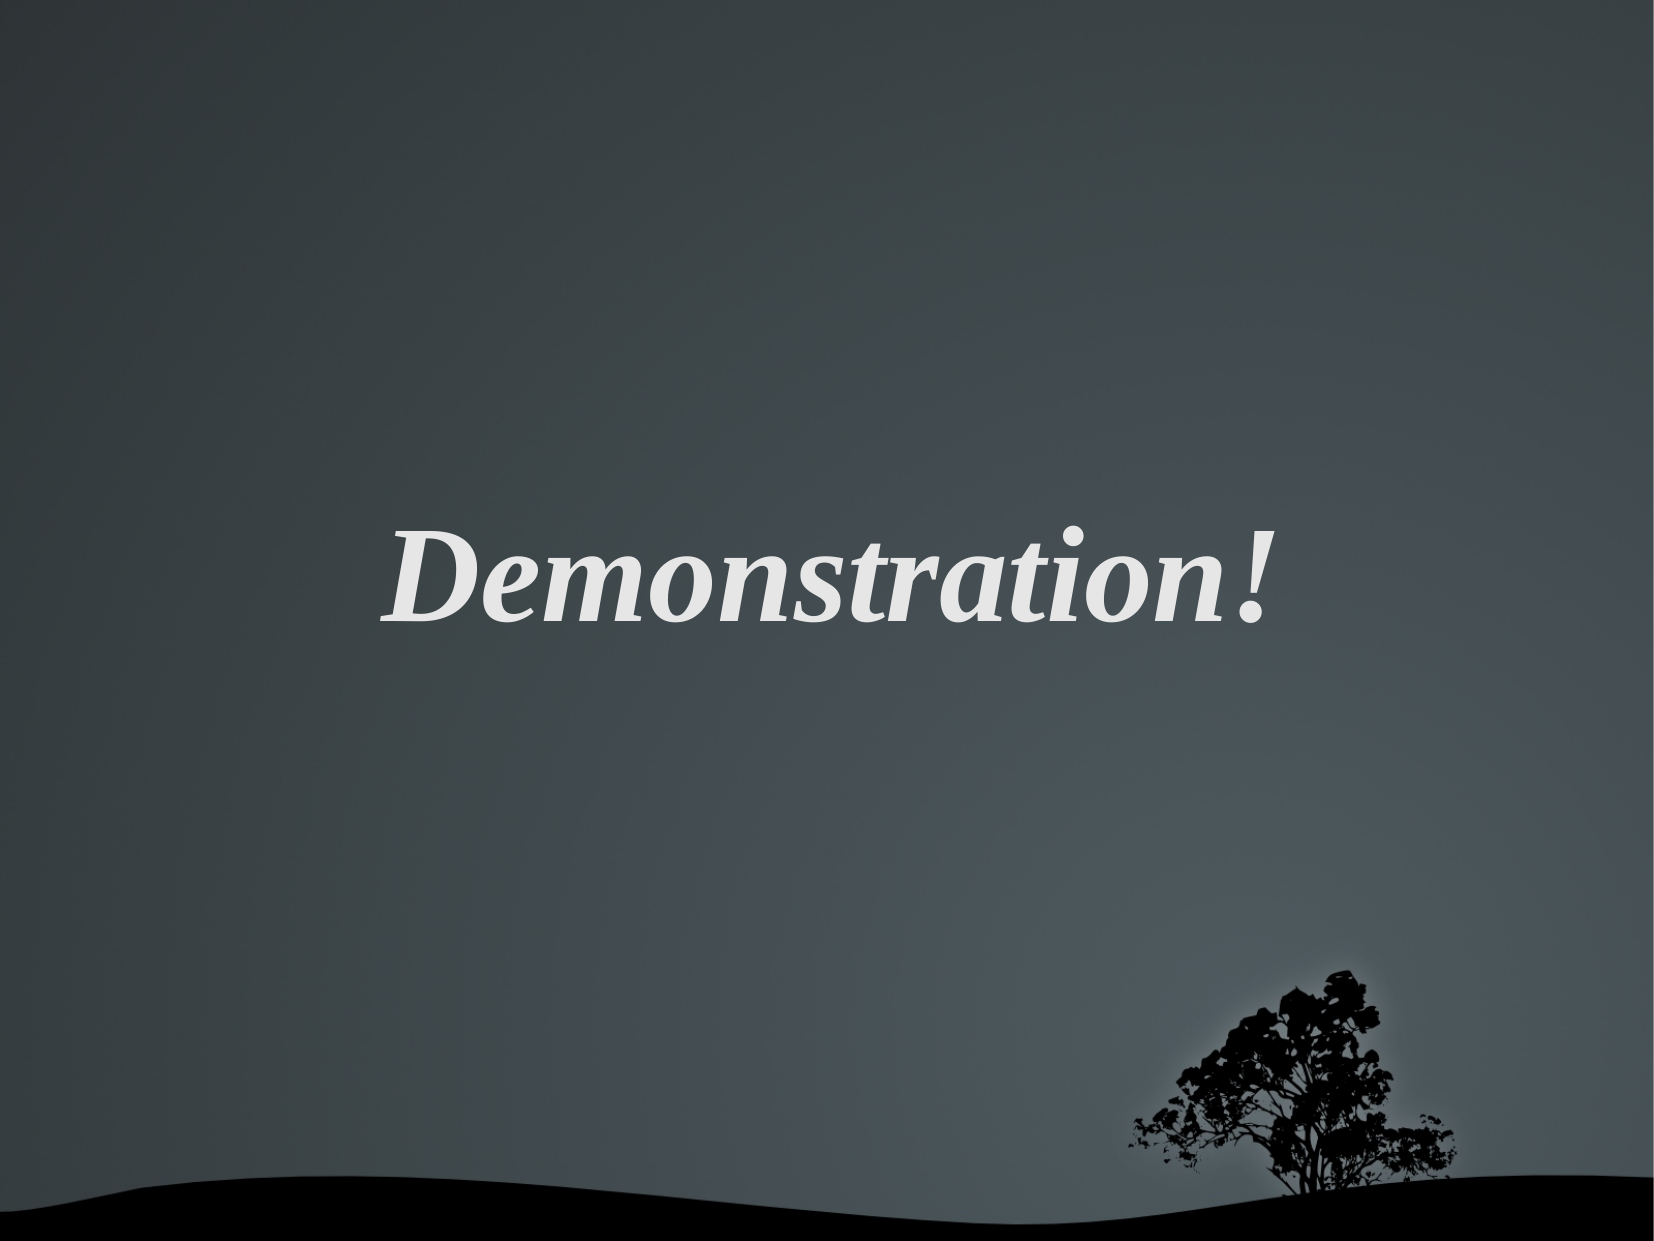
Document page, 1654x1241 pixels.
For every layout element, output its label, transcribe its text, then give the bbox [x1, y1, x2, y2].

title Demonstration! [88, 471, 1577, 680]
picture [0, 0, 1654, 1241]
